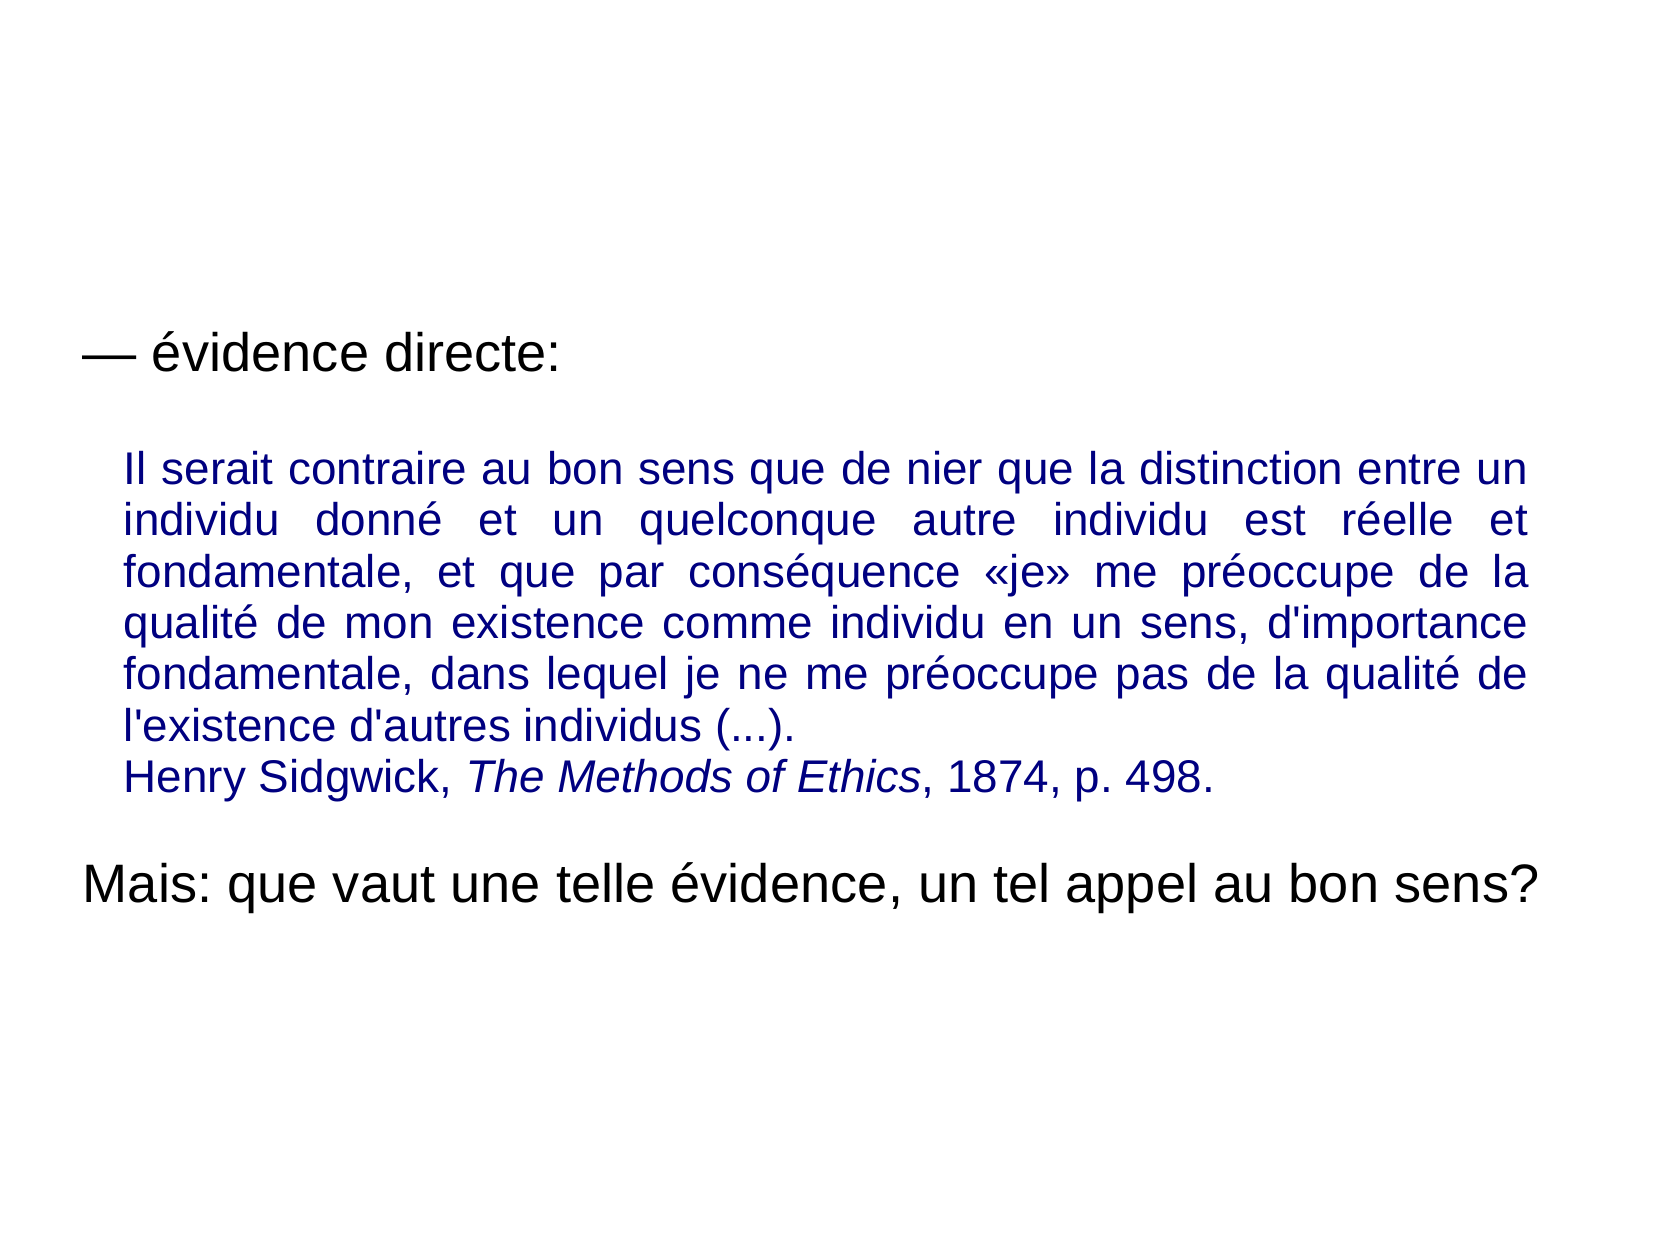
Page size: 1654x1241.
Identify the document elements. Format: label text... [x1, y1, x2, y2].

subtitle — évidence directe: Il serait contraire au bon sens que de nier que la distinction entre un individu donné et un quelconque autre individu est réelle et fondamentale, et que par conséquence «je» me préoccupe de la qualité de mon existence comme individu en un sens, d'importance fondamentale, dans lequel je ne me préoccupe pas de la qualité de l'existence d'autres individus (...). Henry Sidgwick, The Methods of Ethics, 1874, p. 498. Mais: que vaut une telle évidence, un tel appel au bon sens? [82, 112, 1571, 1124]
